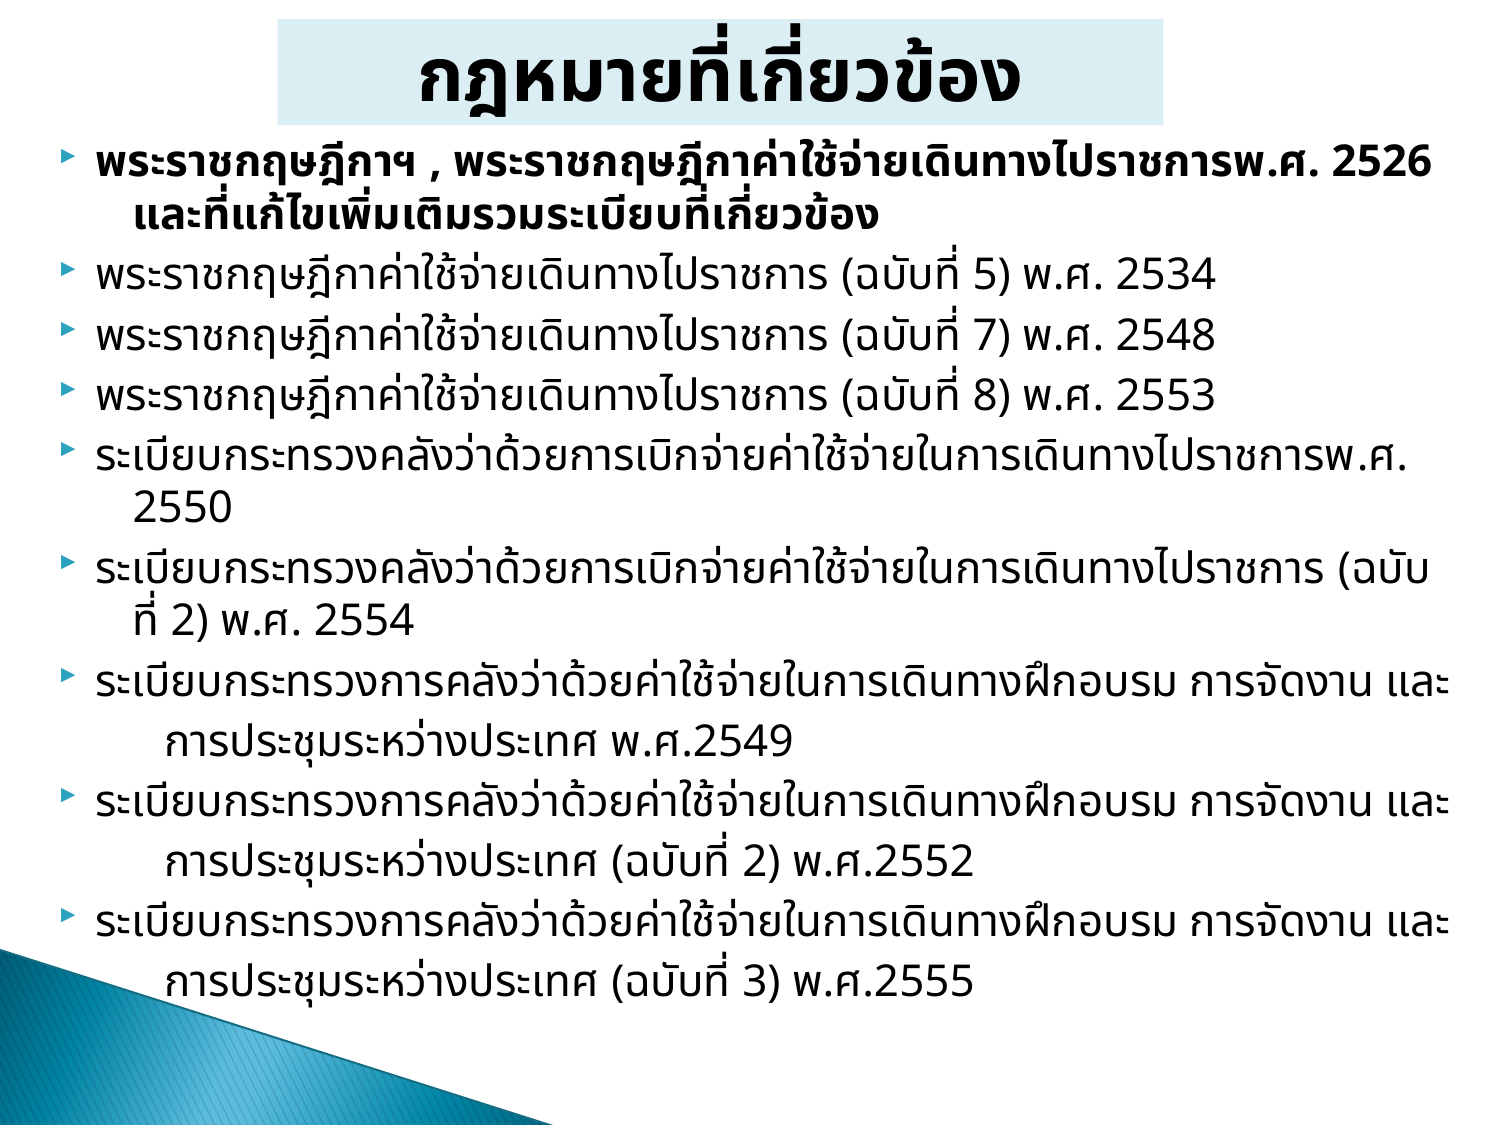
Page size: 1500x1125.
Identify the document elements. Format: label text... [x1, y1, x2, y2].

text_box กฎหมายที่เกี่ยวข้อง [277, 19, 1164, 126]
list พระราชกฤษฎีกาฯ , พระราชกฤษฎีกาค่าใช้จ่ายเดินทางไปราชการพ.ศ. 2526 และที่แก้ไขเพิ่มเติมรวมระเบียบที่เกี่ยวข้อง พระราชกฤษฎีกาค่าใช้จ่ายเดินทางไปราชการ (ฉบับที่ 5) พ.ศ. 2534 พระราชกฤษฎีกาค่าใช้จ่ายเดินทางไปราชการ (ฉบับที่ 7) พ.ศ. 2548 พระราชกฤษฎีกาค่าใช้จ่ายเดินทางไปราชการ (ฉบับที่ 8) พ.ศ. 2553 ระเบียบกระทรวงคลังว่าด้วยการเบิกจ่ายค่าใช้จ่ายในการเดินทางไปราชการพ.ศ. 2550 ระเบียบกระทรวงคลังว่าด้วยการเบิกจ่ายค่าใช้จ่ายในการเดินทางไปราชการ (ฉบับที่ 2) พ.ศ. 2554 ระเบียบกระทรวงการคลังว่าด้วยค่าใช้จ่ายในการเดินทางฝึกอบรม การจัดงาน และ การประชุมระหว่างประเทศ พ.ศ.2549 ระเบียบกระทรวงการคลังว่าด้วยค่าใช้จ่ายในการเดินทางฝึกอบรม การจัดงาน และ การประชุมระหว่างประเทศ (ฉบับที่ 2) พ.ศ.2552 ระเบียบกระทรวงการคลังว่าด้วยค่าใช้จ่ายในการเดินทางฝึกอบรม การจัดงาน และ การประชุมระหว่างประเทศ (ฉบับที่ 3) พ.ศ.2555 [11, 125, 1471, 1125]
